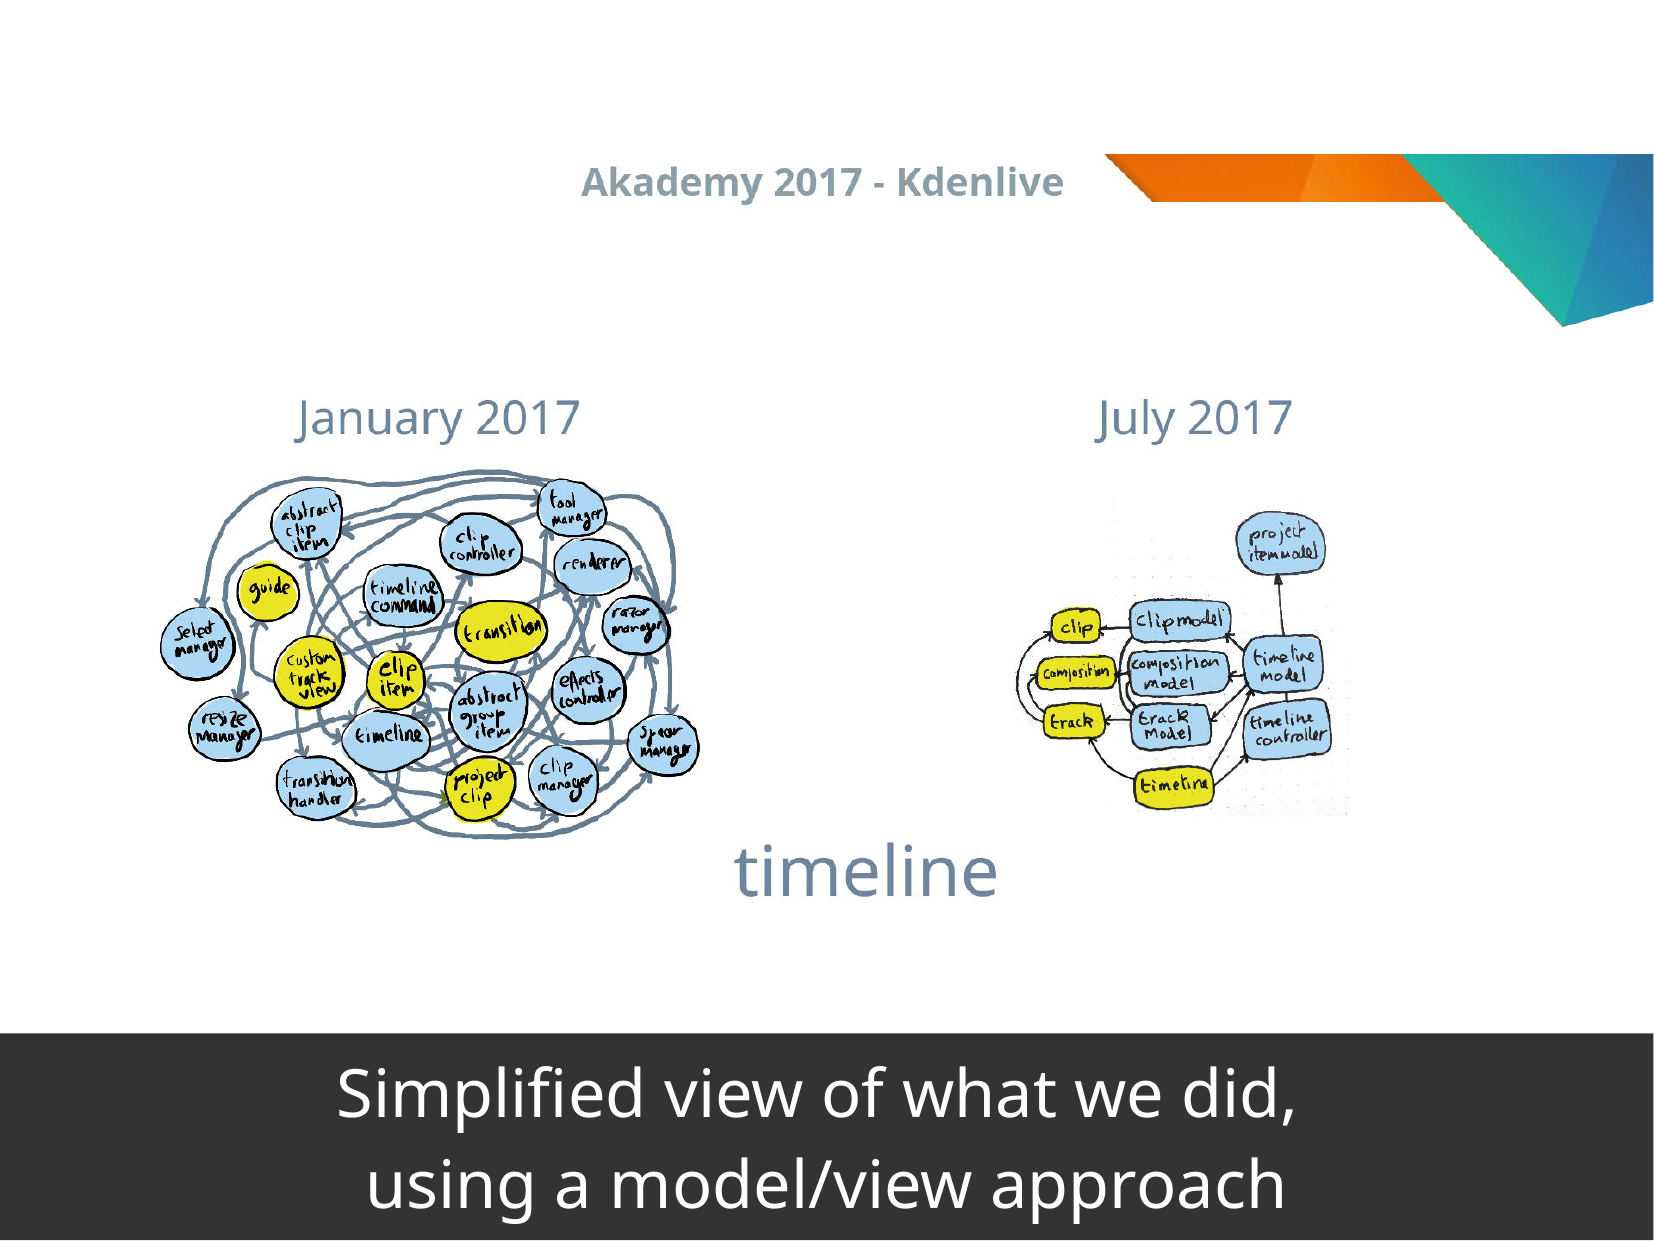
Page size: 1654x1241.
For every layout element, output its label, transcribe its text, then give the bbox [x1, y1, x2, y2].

picture [0, 154, 1654, 1033]
title Simplified view of what we did, using a model/view approach [0, 1033, 1654, 1241]
